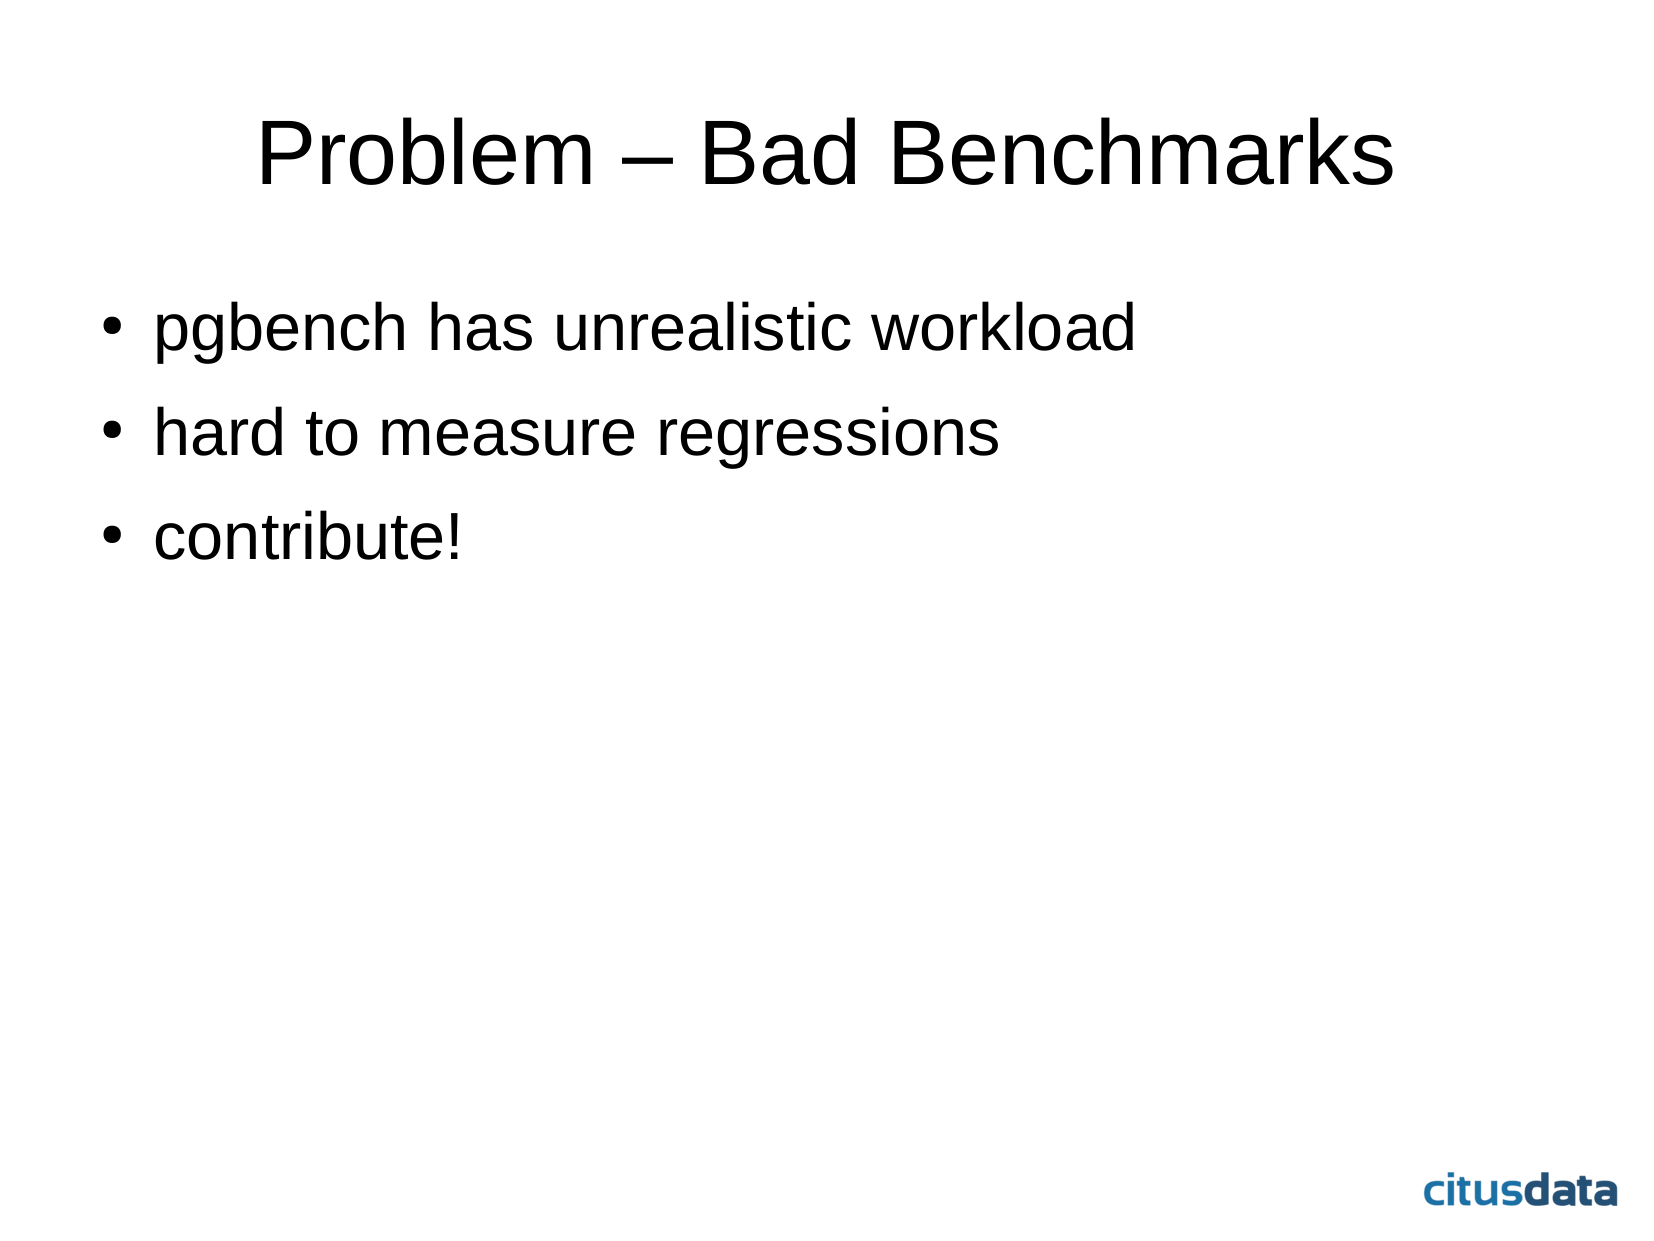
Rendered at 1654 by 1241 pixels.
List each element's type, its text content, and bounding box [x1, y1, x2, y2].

title Problem – Bad Benchmarks [82, 49, 1571, 257]
picture [1420, 1167, 1622, 1209]
list pgbench has unrealistic workload hard to measure regressions contribute! [82, 290, 1571, 1096]
